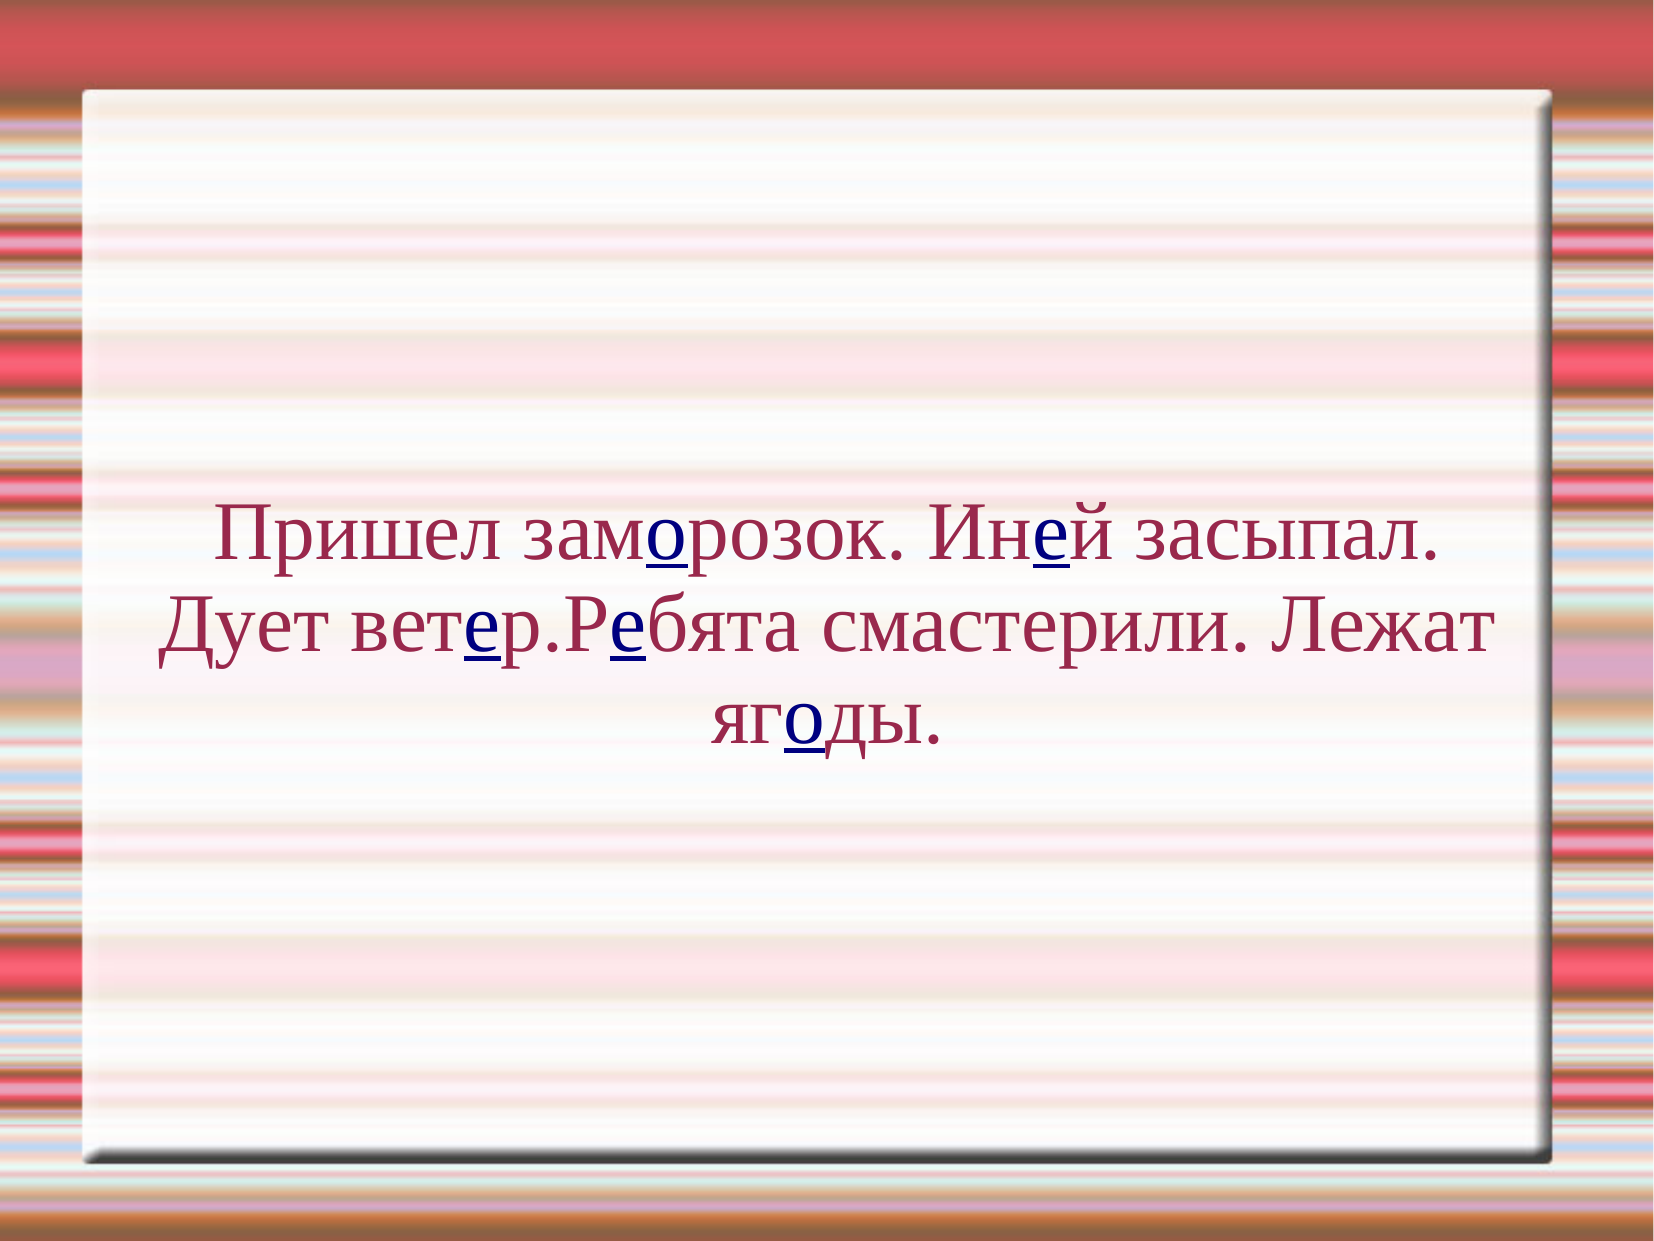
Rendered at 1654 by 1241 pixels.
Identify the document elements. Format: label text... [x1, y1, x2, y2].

subtitle Пришел заморозок. Иней засыпал. Дует ветер.Ребята смастерили. Лежат ягоды. [121, 114, 1534, 1132]
picture [0, 0, 1654, 1241]
